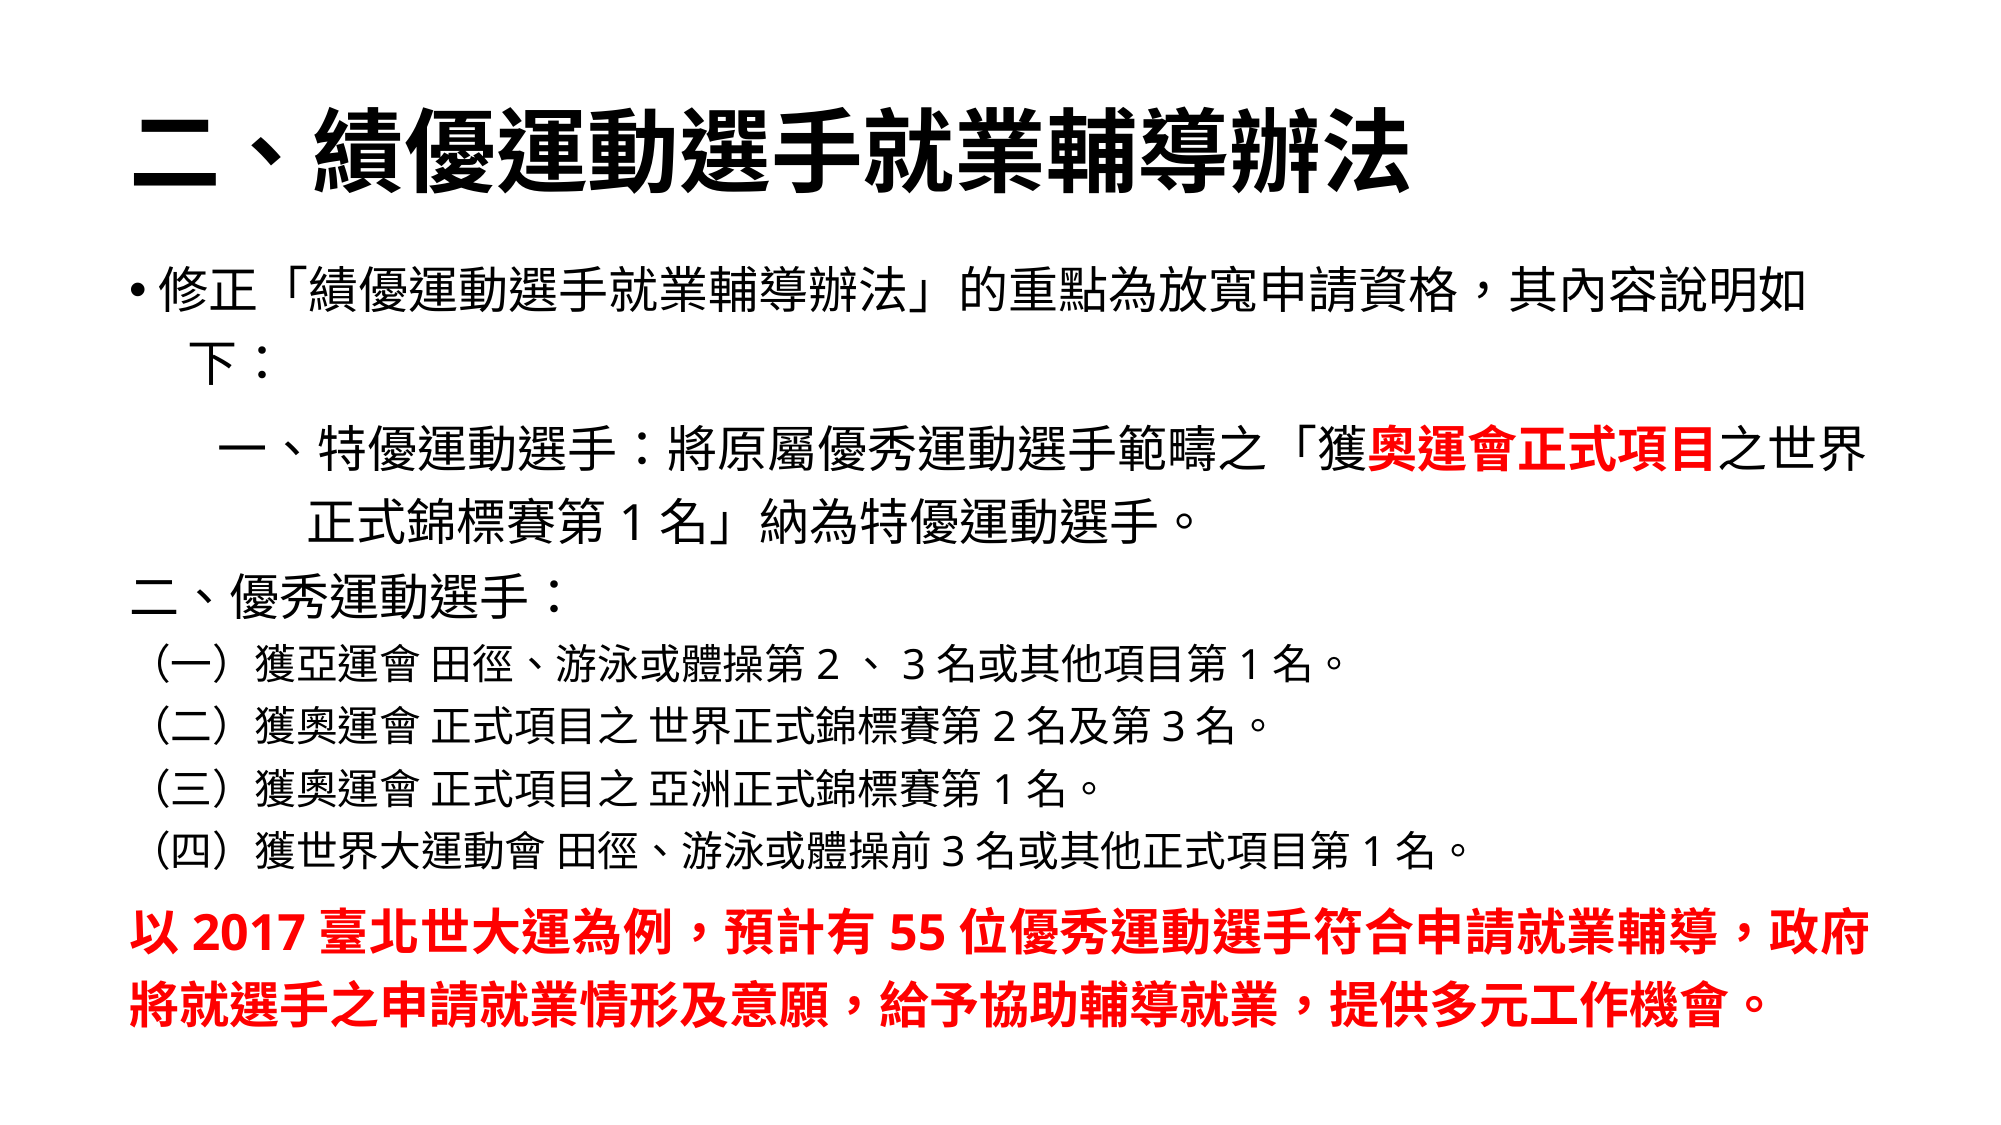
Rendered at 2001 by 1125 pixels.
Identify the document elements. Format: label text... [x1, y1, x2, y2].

list 修正「績優運動選手就業輔導辦法」的重點為放寬申請資格，其內容說明如下： 一、特優運動選手：將原屬優秀運動選手範疇之「獲奧運會正式項目之世界正式錦標賽第1名」納為特優運動選手。 二、優秀運動選手： （一）獲亞運會 田徑、游泳或體操第2、3名或其他項目第1名。 （二）獲奧運會 正式項目之 世界正式錦標賽第2名及第3名。 （三）獲奧運會 正式項目之 亞洲正式錦標賽第1名。 （四）獲世界大運動會 田徑、游泳或體操前3名或其他正式項目第1名。 以2017臺北世大運為例，預計有55位優秀運動選手符合申請就業輔導，政府將就選手之申請就業情形及意願，給予協助輔導就業，提供多元工作機會。 [114, 238, 1886, 1095]
title 二、績優運動選手就業輔導辦法 [114, 59, 1886, 238]
